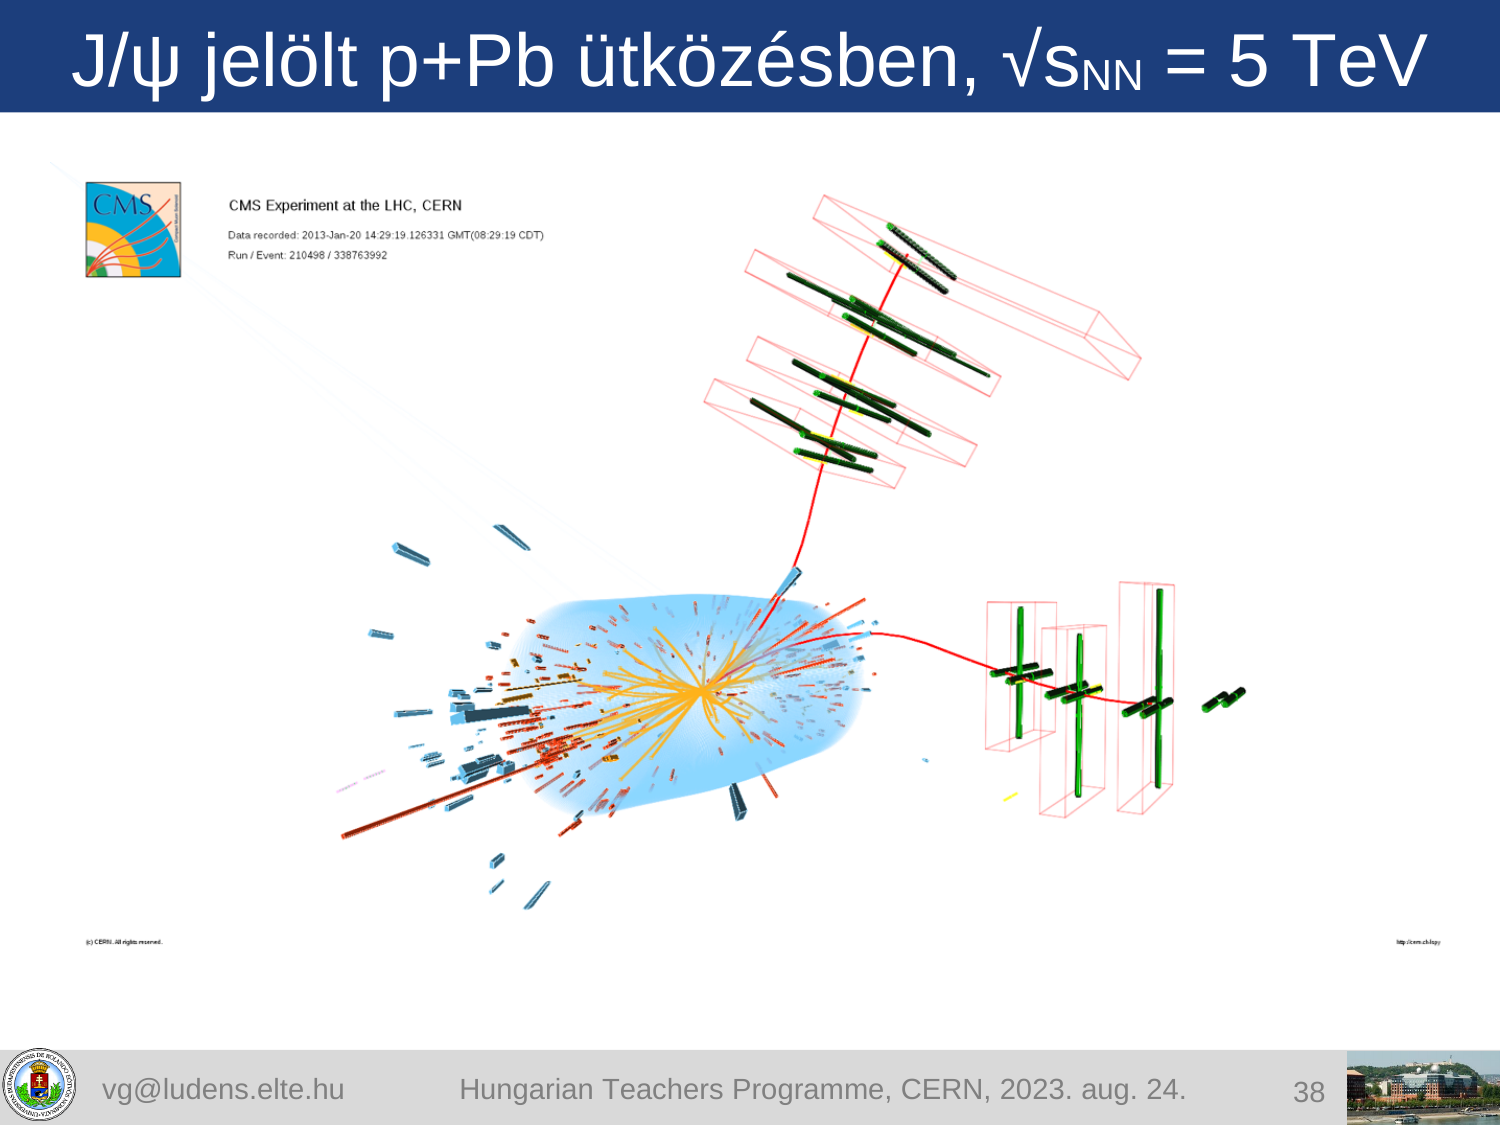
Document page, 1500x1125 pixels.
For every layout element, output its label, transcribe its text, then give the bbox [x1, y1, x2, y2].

title J/ψ jelölt p+Pb ütközésben, √sNN = 5 TeV [0, 0, 1500, 113]
picture [2, 1048, 76, 1121]
picture [50, 162, 1476, 965]
picture [1347, 1051, 1500, 1125]
